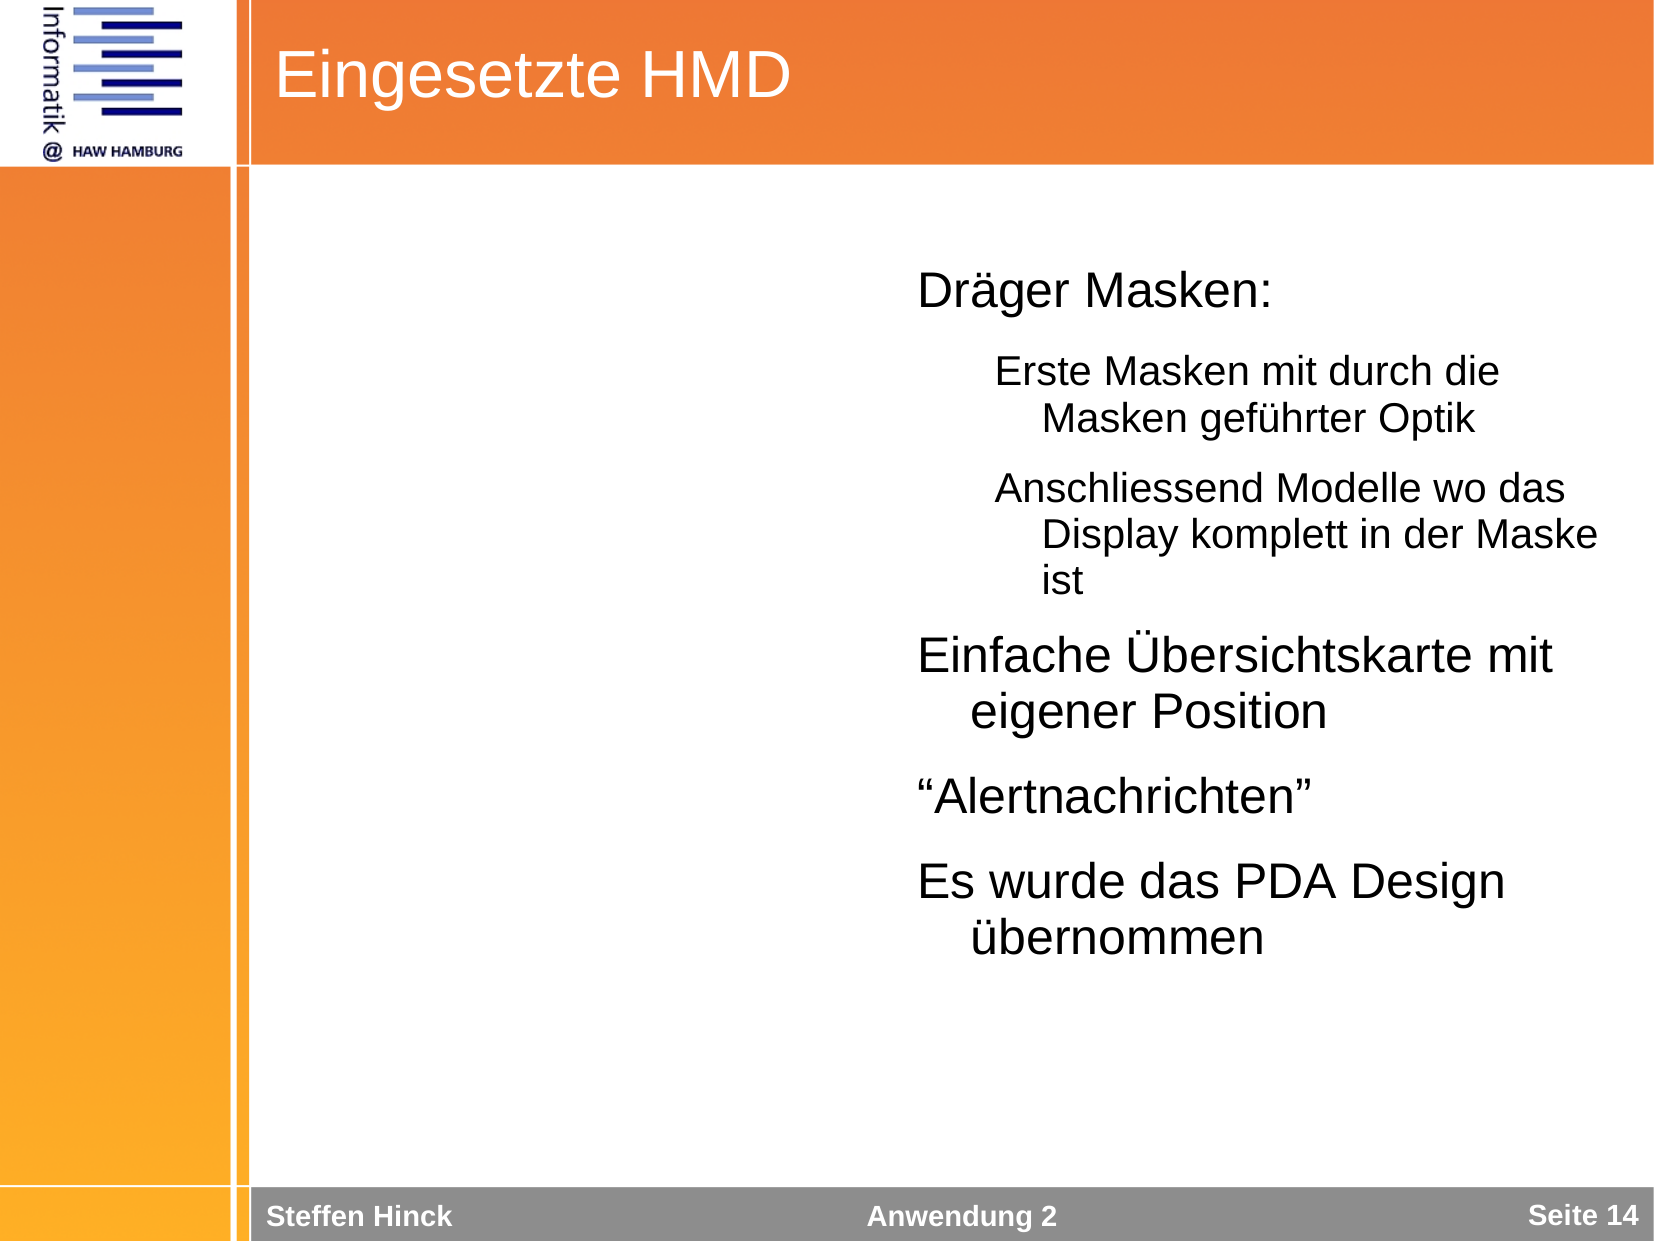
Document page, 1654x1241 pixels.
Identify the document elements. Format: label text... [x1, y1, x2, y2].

picture [43, 5, 186, 162]
title Eingesetzte HMD [274, 11, 1651, 137]
picture [0, 0, 1654, 1241]
list Dräger Masken: Erste Masken mit durch die Masken geführter Optik Anschliessend Modelle wo das Display komplett in der Maske ist Einfache Übersichtskarte mit eigener Position “Alertnachrichten” Es wurde das PDA Design übernommen [900, 262, 1647, 1241]
